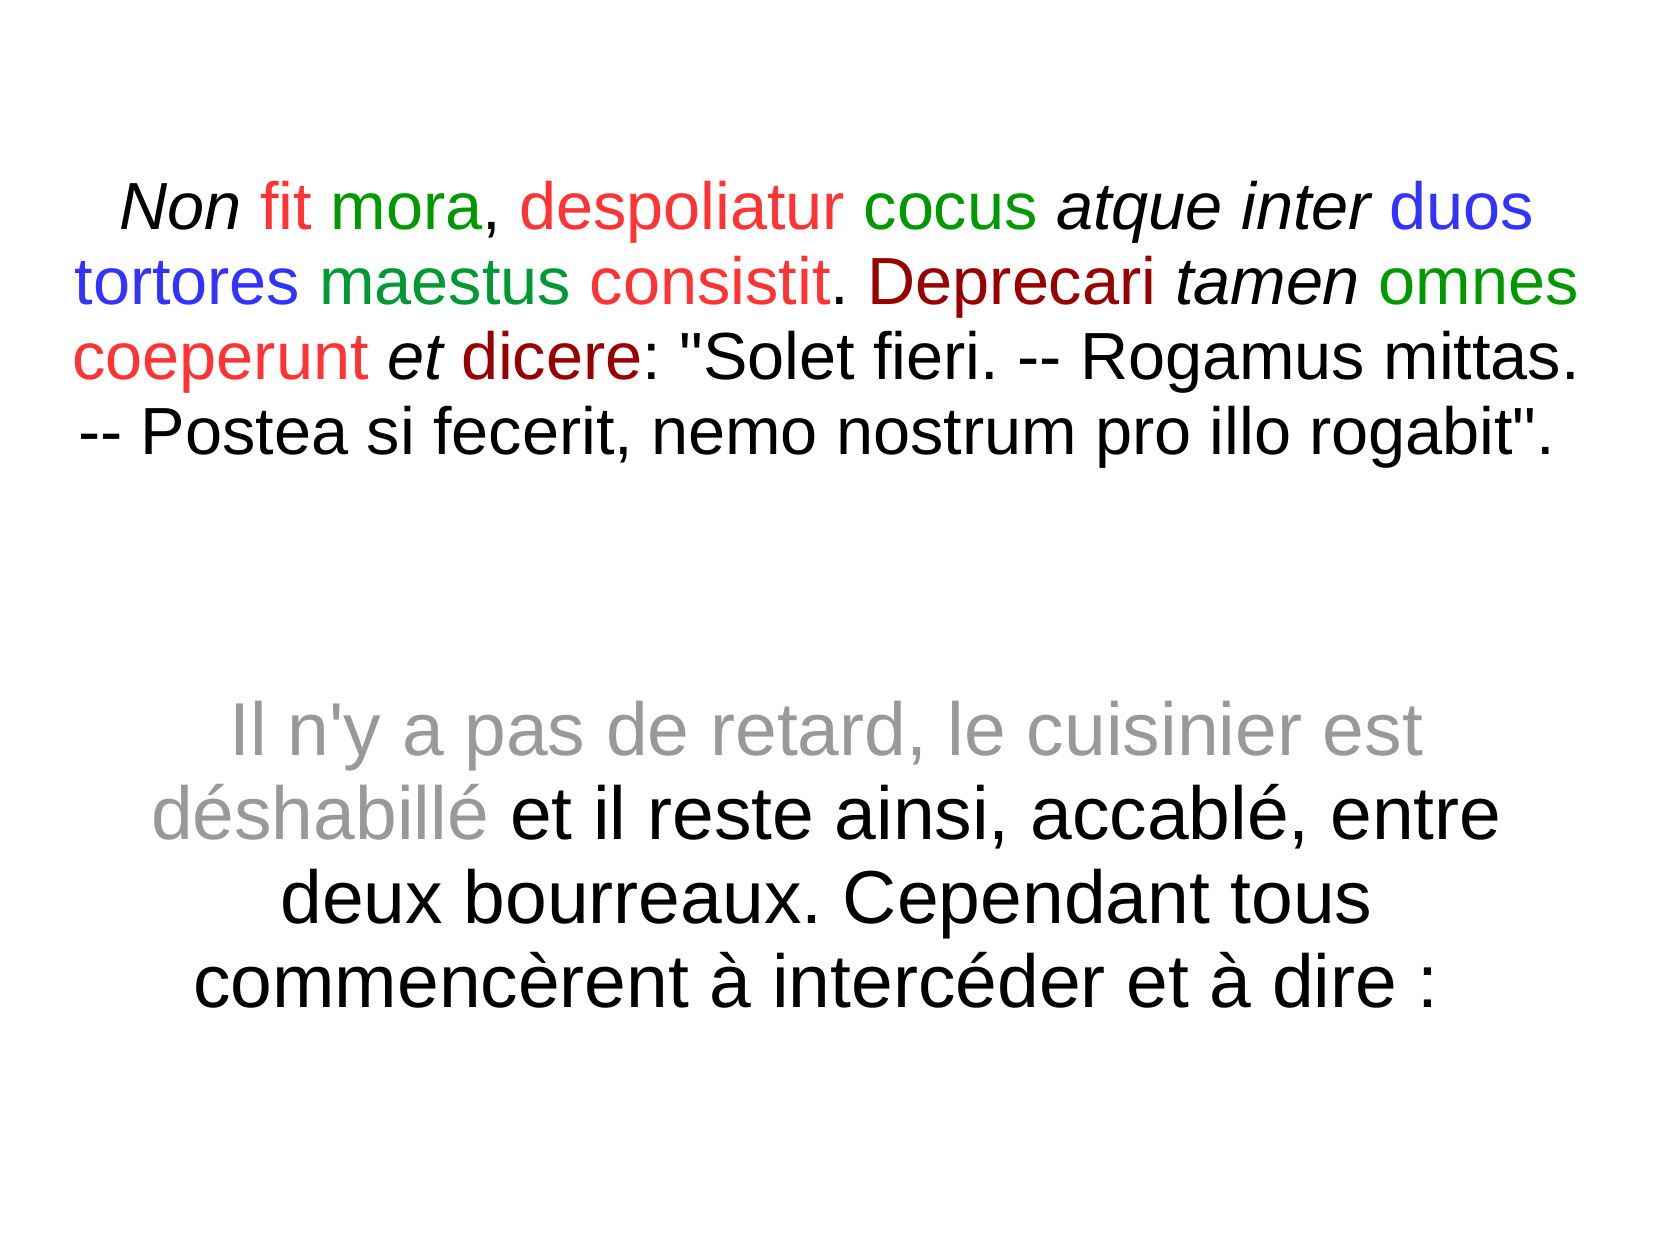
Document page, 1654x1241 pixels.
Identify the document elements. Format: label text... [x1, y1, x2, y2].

subtitle Il n'y a pas de retard, le cuisinier est déshabillé et il reste ainsi, accablé, entre deux bourreaux. Cependant tous commencèrent à intercéder et à dire : [82, 602, 1571, 1109]
title Non fit mora, despoliatur cocus atque inter duos tortores maestus consistit. Deprecari tamen omnes coeperunt et dicere: "Solet fieri. -- Rogamus mittas. -- Postea si fecerit, nemo nostrum pro illo rogabit". [47, 35, 1607, 603]
